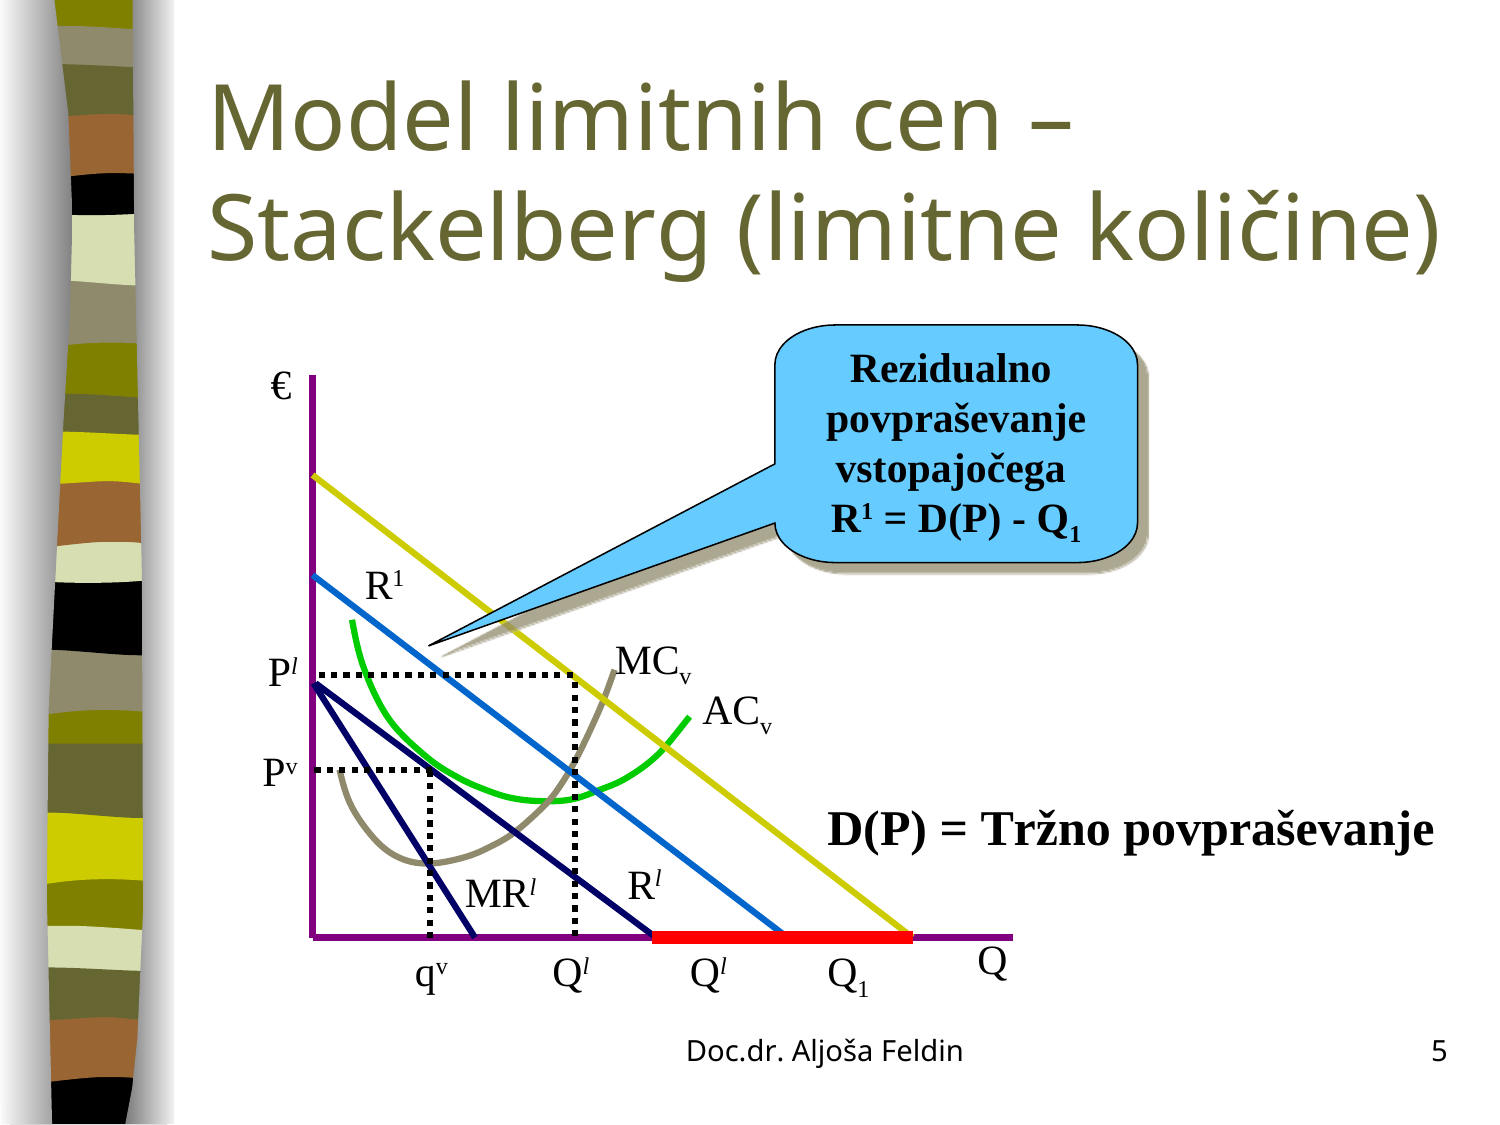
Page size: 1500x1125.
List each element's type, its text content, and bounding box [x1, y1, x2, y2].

text_box Q1 [812, 944, 913, 1010]
text_box Doc.dr. Aljoša Feldin [587, 1025, 1063, 1101]
text_box ACv [711, 700, 721, 713]
text_box Q [962, 924, 1063, 991]
text_box Pl [237, 637, 313, 703]
text_box MRl [450, 858, 588, 924]
text_box ACv [687, 675, 813, 748]
text_box Ql [674, 937, 775, 1003]
text_box Rl [612, 849, 726, 916]
title Model limitnih cen – Stackelberg (limitne količine) [192, 51, 1468, 287]
text_box MCv [599, 624, 726, 698]
text_box € [199, 350, 363, 416]
text_box Pv [225, 737, 313, 803]
text_box D(P) = Tržno povpraševanje [812, 787, 1500, 863]
text_box <number> [1149, 1025, 1463, 1101]
text_box Rezidualno povpraševanje vstopajočega R1 = D(P) - Q1 [428, 324, 1138, 646]
text_box R1 [349, 549, 438, 616]
text_box qv [399, 937, 488, 1003]
text_box Ql [537, 937, 663, 1003]
